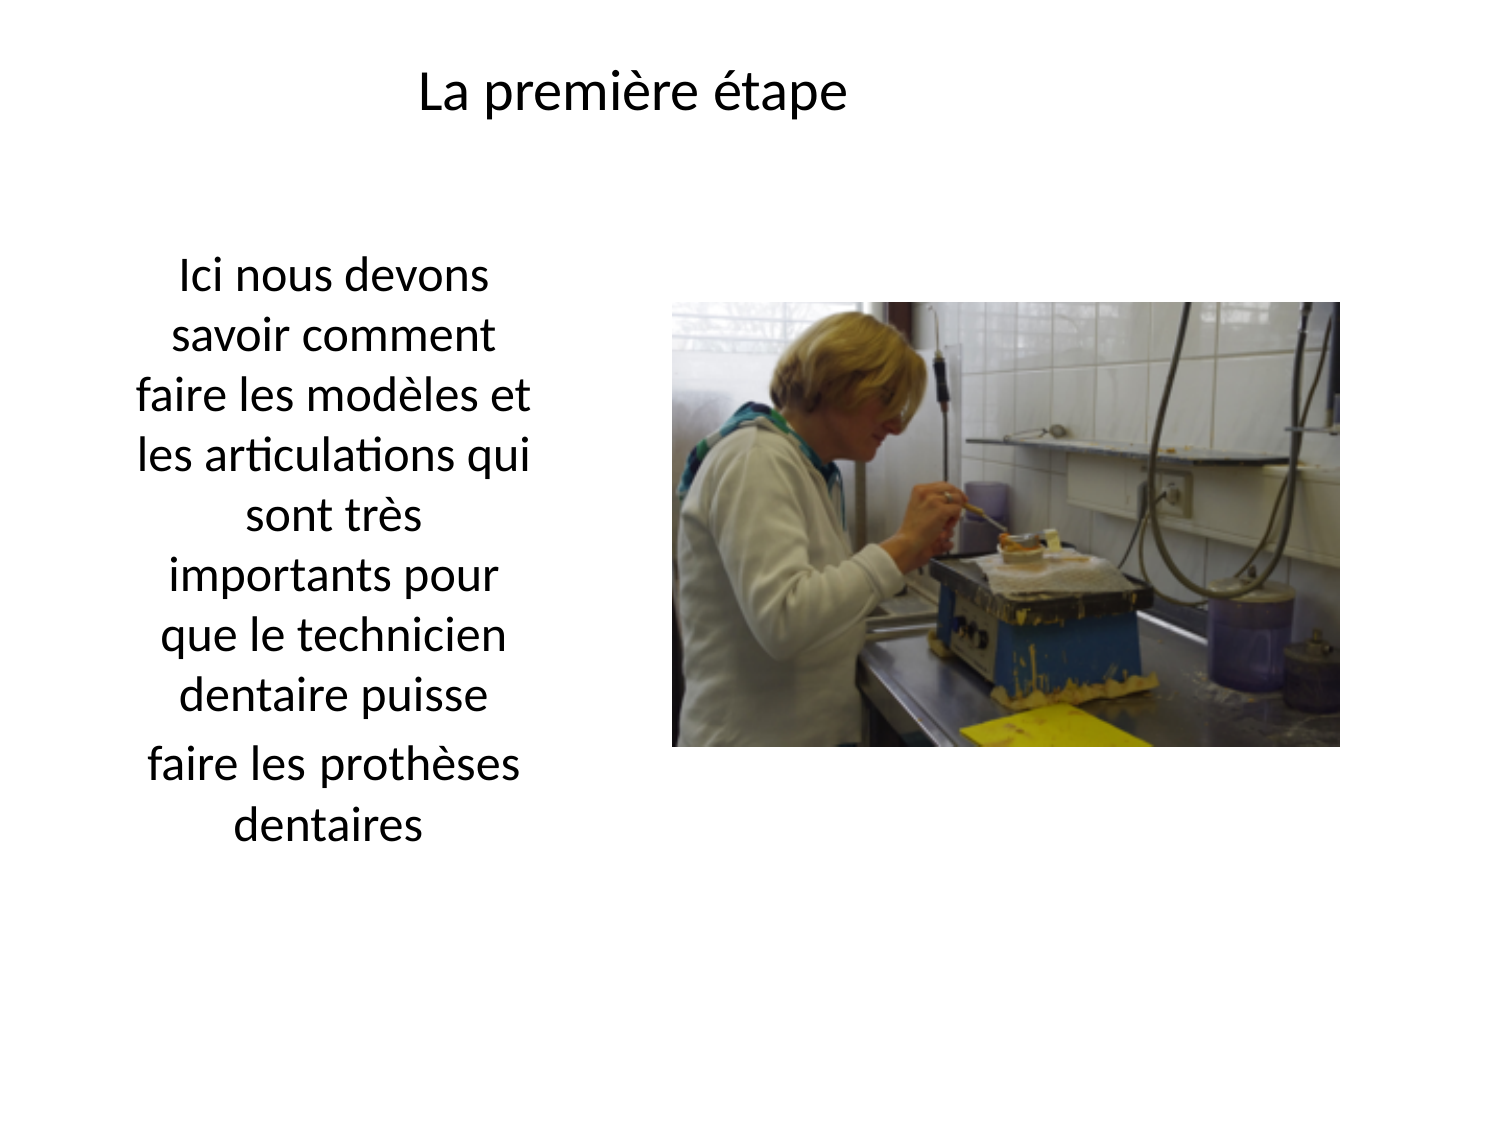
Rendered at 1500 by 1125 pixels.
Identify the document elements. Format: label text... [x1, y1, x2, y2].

title La première étape [75, 44, 1152, 236]
list Ici nous devons savoir comment faire les modèles et les articulations qui sont très importants pour que le technicien dentaire puisse faire les prothèses dentaires [59, 234, 553, 1004]
picture [672, 302, 1340, 747]
